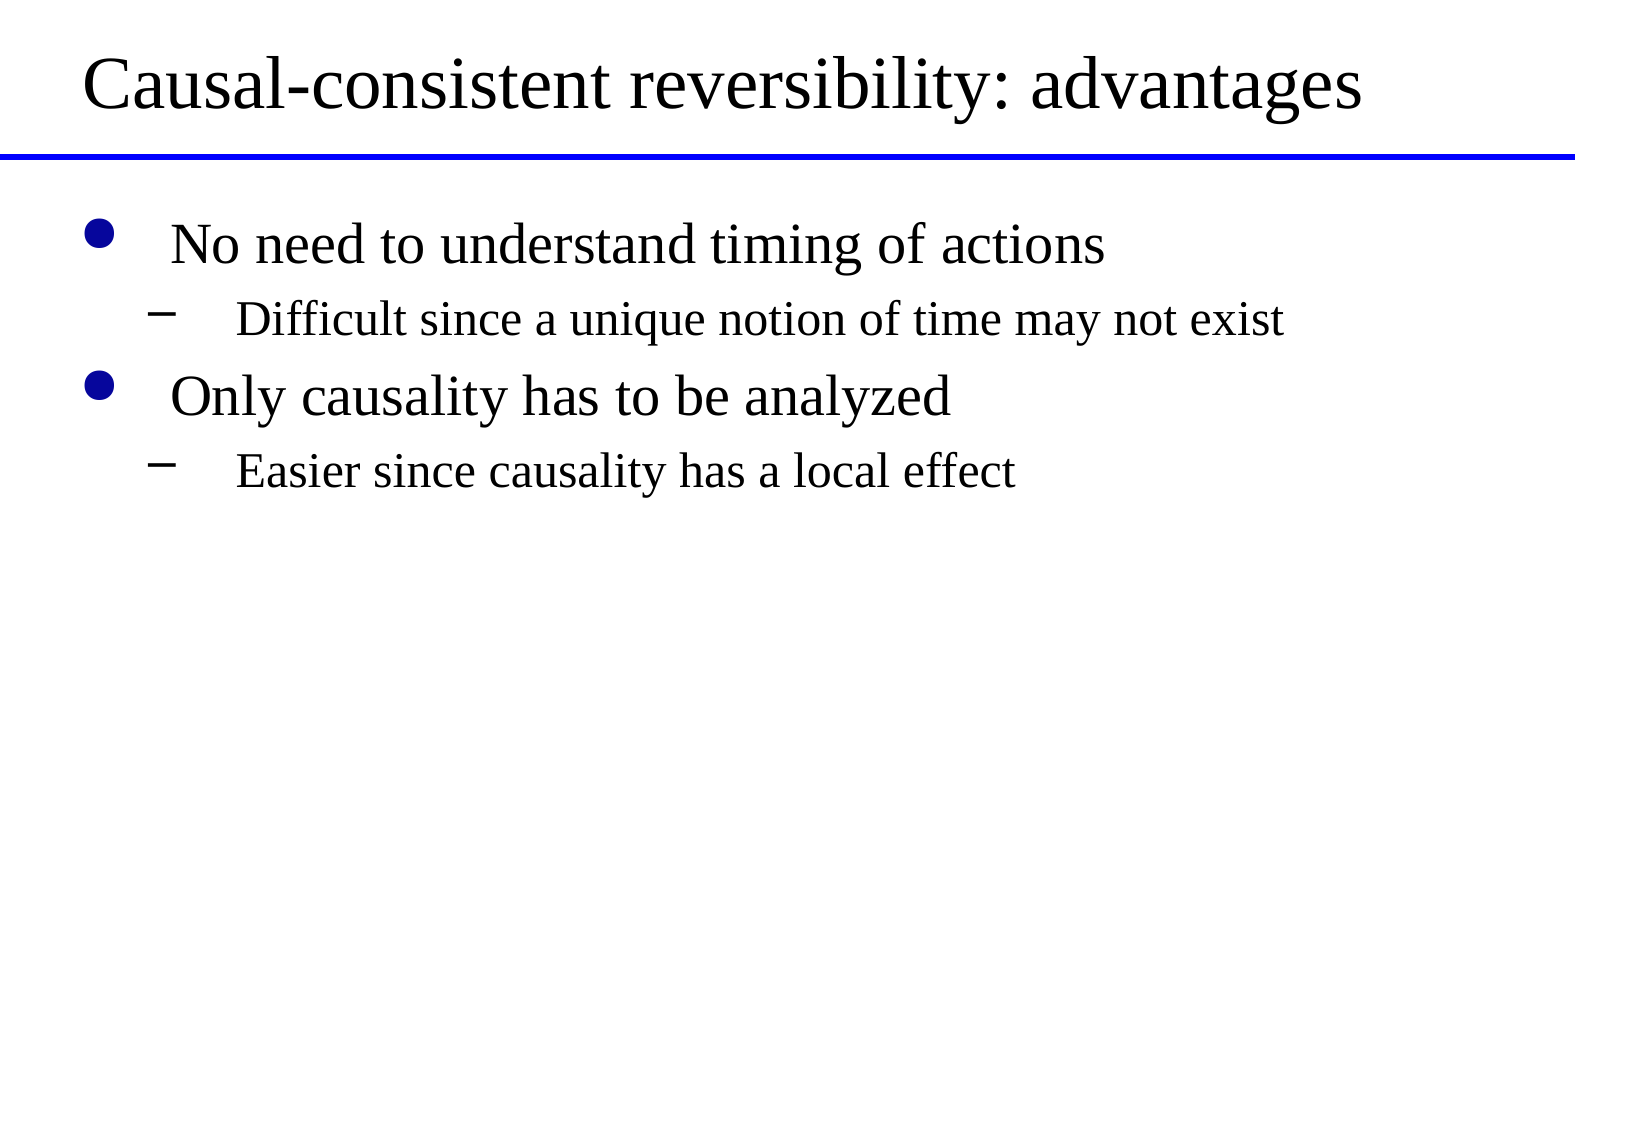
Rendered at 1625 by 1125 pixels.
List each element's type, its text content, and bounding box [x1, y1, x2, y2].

title Causal-consistent reversibility: advantages [67, 27, 1544, 131]
list No need to understand timing of actions Difficult since a unique notion of time may not exist Only causality has to be analyzed Easier since causality has a local effect [67, 198, 1478, 1061]
